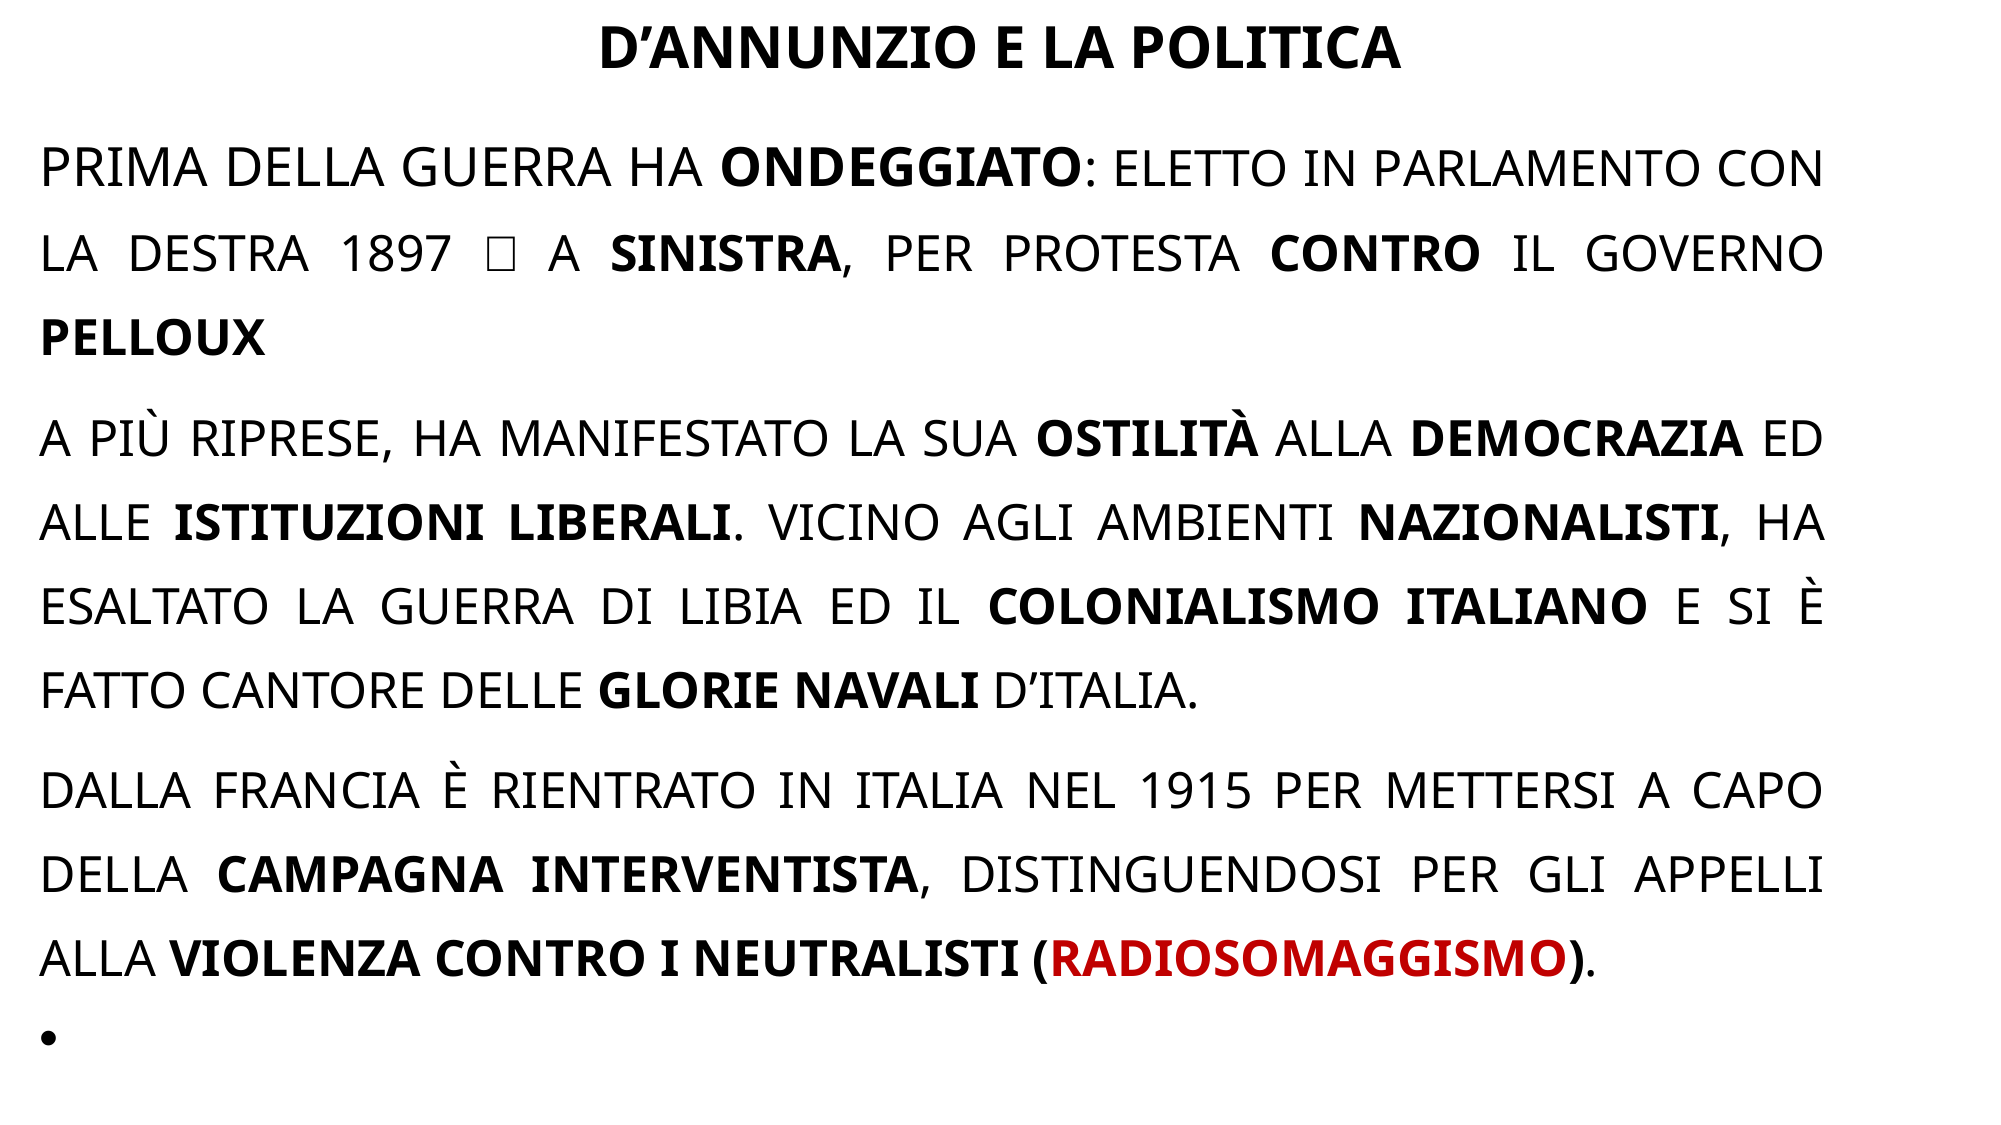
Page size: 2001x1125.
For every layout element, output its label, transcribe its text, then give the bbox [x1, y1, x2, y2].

list PRIMA DELLA GUERRA HA ONDEGGIATO: ELETTO IN PARLAMENTO CON LA DESTRA 1897  A SINISTRA, PER PROTESTA CONTRO IL GOVERNO PELLOUX A PIÙ RIPRESE, HA MANIFESTATO LA SUA OSTILITÀ ALLA DEMOCRAZIA ED ALLE ISTITUZIONI LIBERALI. VICINO AGLI AMBIENTI NAZIONALISTI, HA ESALTATO LA GUERRA DI LIBIA ED IL COLONIALISMO ITALIANO E SI È FATTO CANTORE DELLE GLORIE NAVALI D’ITALIA. DALLA FRANCIA È RIENTRATO IN ITALIA NEL 1915 PER METTERSI A CAPO DELLA CAMPAGNA INTERVENTISTA, DISTINGUENDOSI PER GLI APPELLI ALLA VIOLENZA CONTRO I NEUTRALISTI (RADIOSOMAGGISMO). [24, 99, 1863, 1014]
title D’ANNUNZIO E LA POLITICA [137, 0, 1863, 99]
